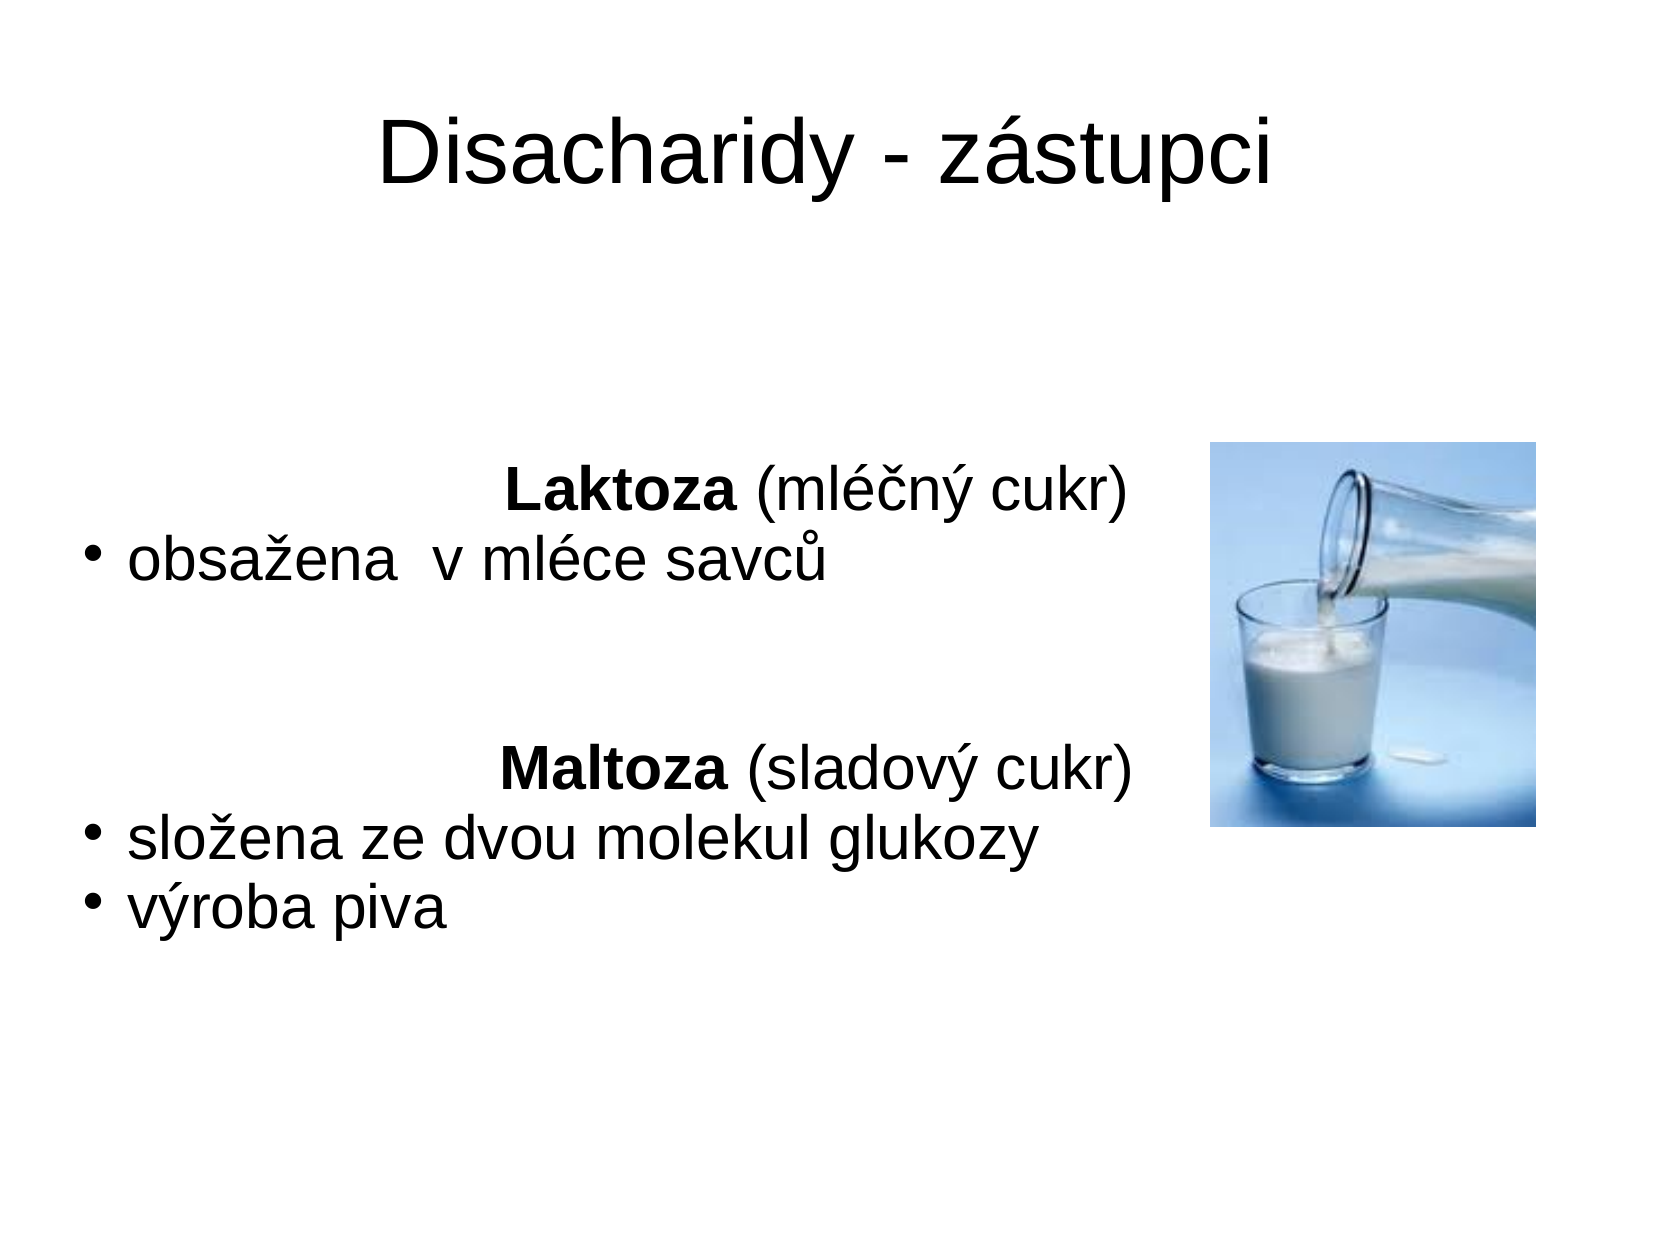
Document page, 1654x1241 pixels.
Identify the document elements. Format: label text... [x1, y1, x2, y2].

picture [1210, 442, 1536, 827]
title Disacharidy - zástupci [82, 56, 1570, 249]
subtitle Laktoza (mléčný cukr) obsažena v mléce savců Maltoza (sladový cukr) složena ze dvou molekul glukozy výroba piva [82, 297, 1570, 1101]
